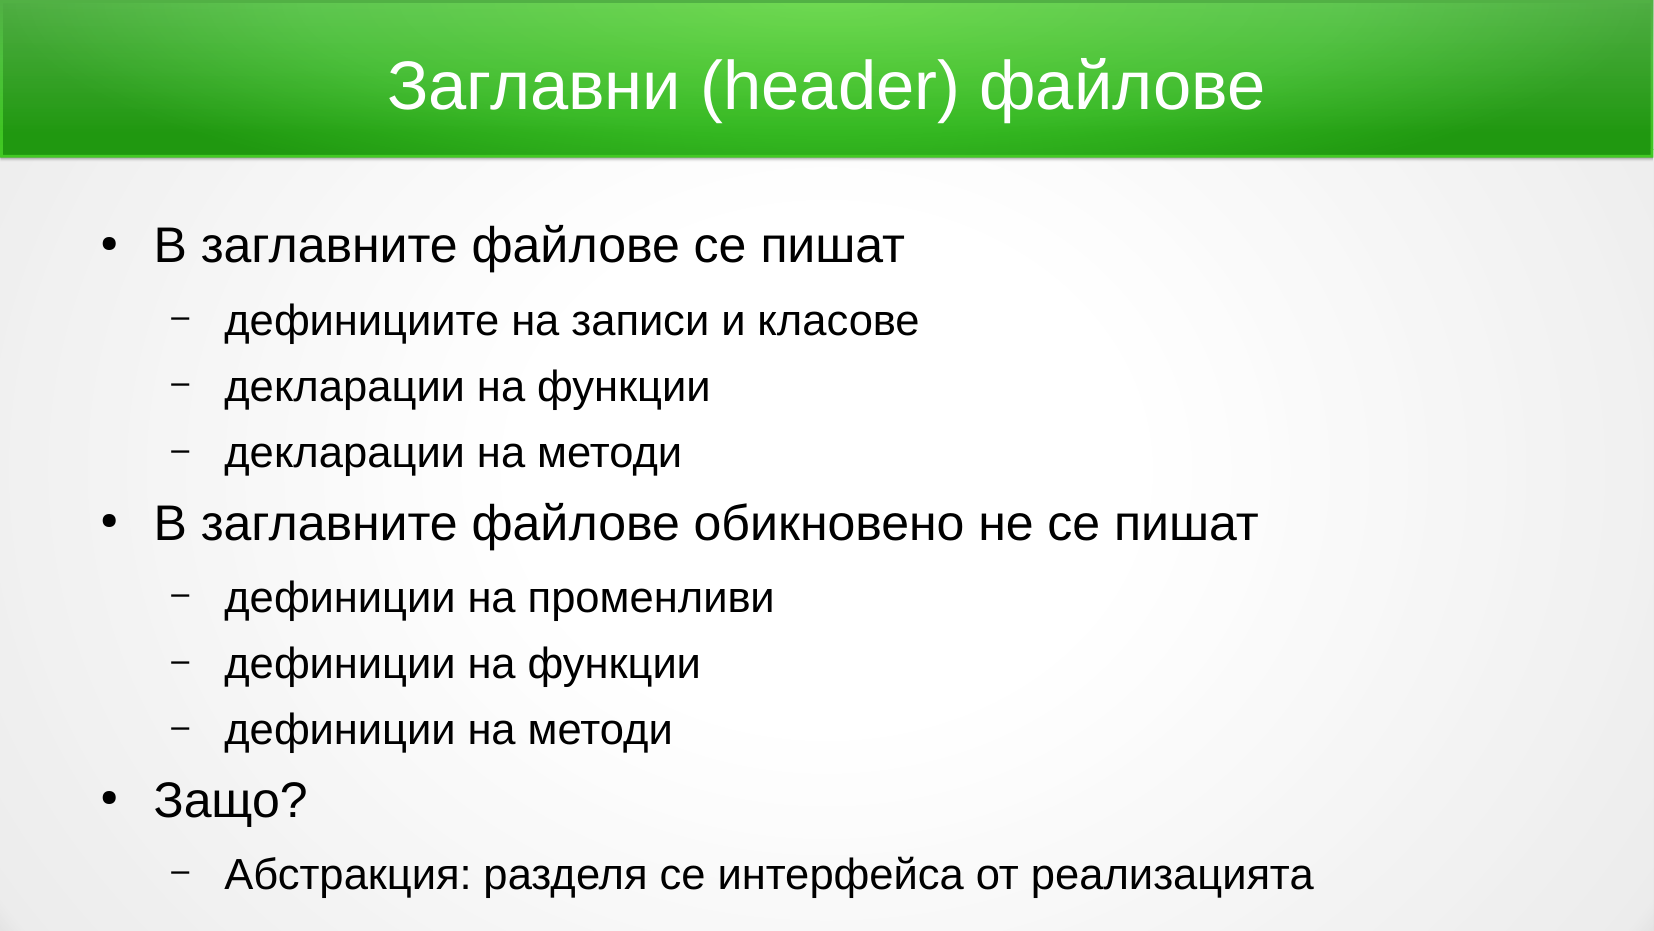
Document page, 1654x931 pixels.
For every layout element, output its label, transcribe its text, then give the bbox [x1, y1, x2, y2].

title Заглавни (header) файлове [82, 37, 1571, 135]
list В заглавните файлове се пишат дефинициите на записи и класове декларации на функции декларации на методи В заглавните файлове обикновено не се пишат дефиниции на променливи дефиниции на функции дефиниции на методи Защо? Абстракция: разделя се интерфейса от реализацията [82, 217, 1538, 931]
